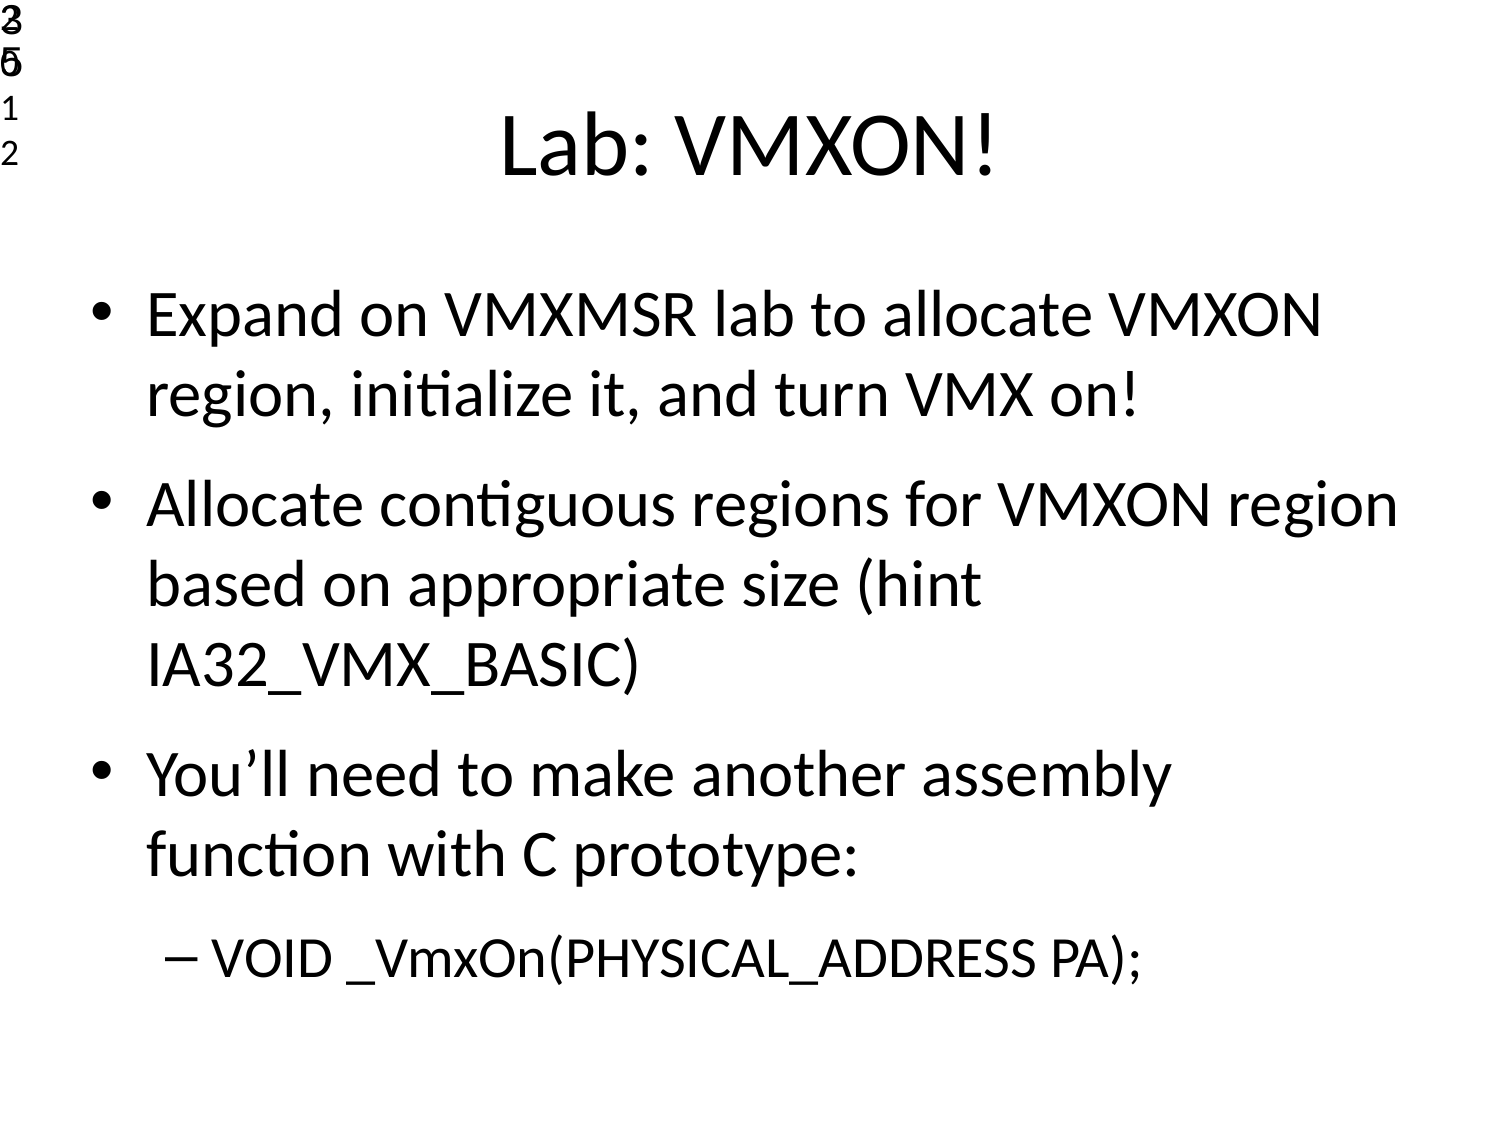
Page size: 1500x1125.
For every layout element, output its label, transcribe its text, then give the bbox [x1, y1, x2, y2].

list Expand on VMXMSR lab to allocate VMXON region, initialize it, and turn VMX on! Allocate contiguous regions for VMXON region based on appropriate size (hint IA32_VMX_BASIC) You’ll need to make another assembly function with C prototype: VOID _VmxOn(PHYSICAL_ADDRESS PA); [75, 262, 1425, 1005]
title Lab: VMXON! [75, 45, 1425, 233]
